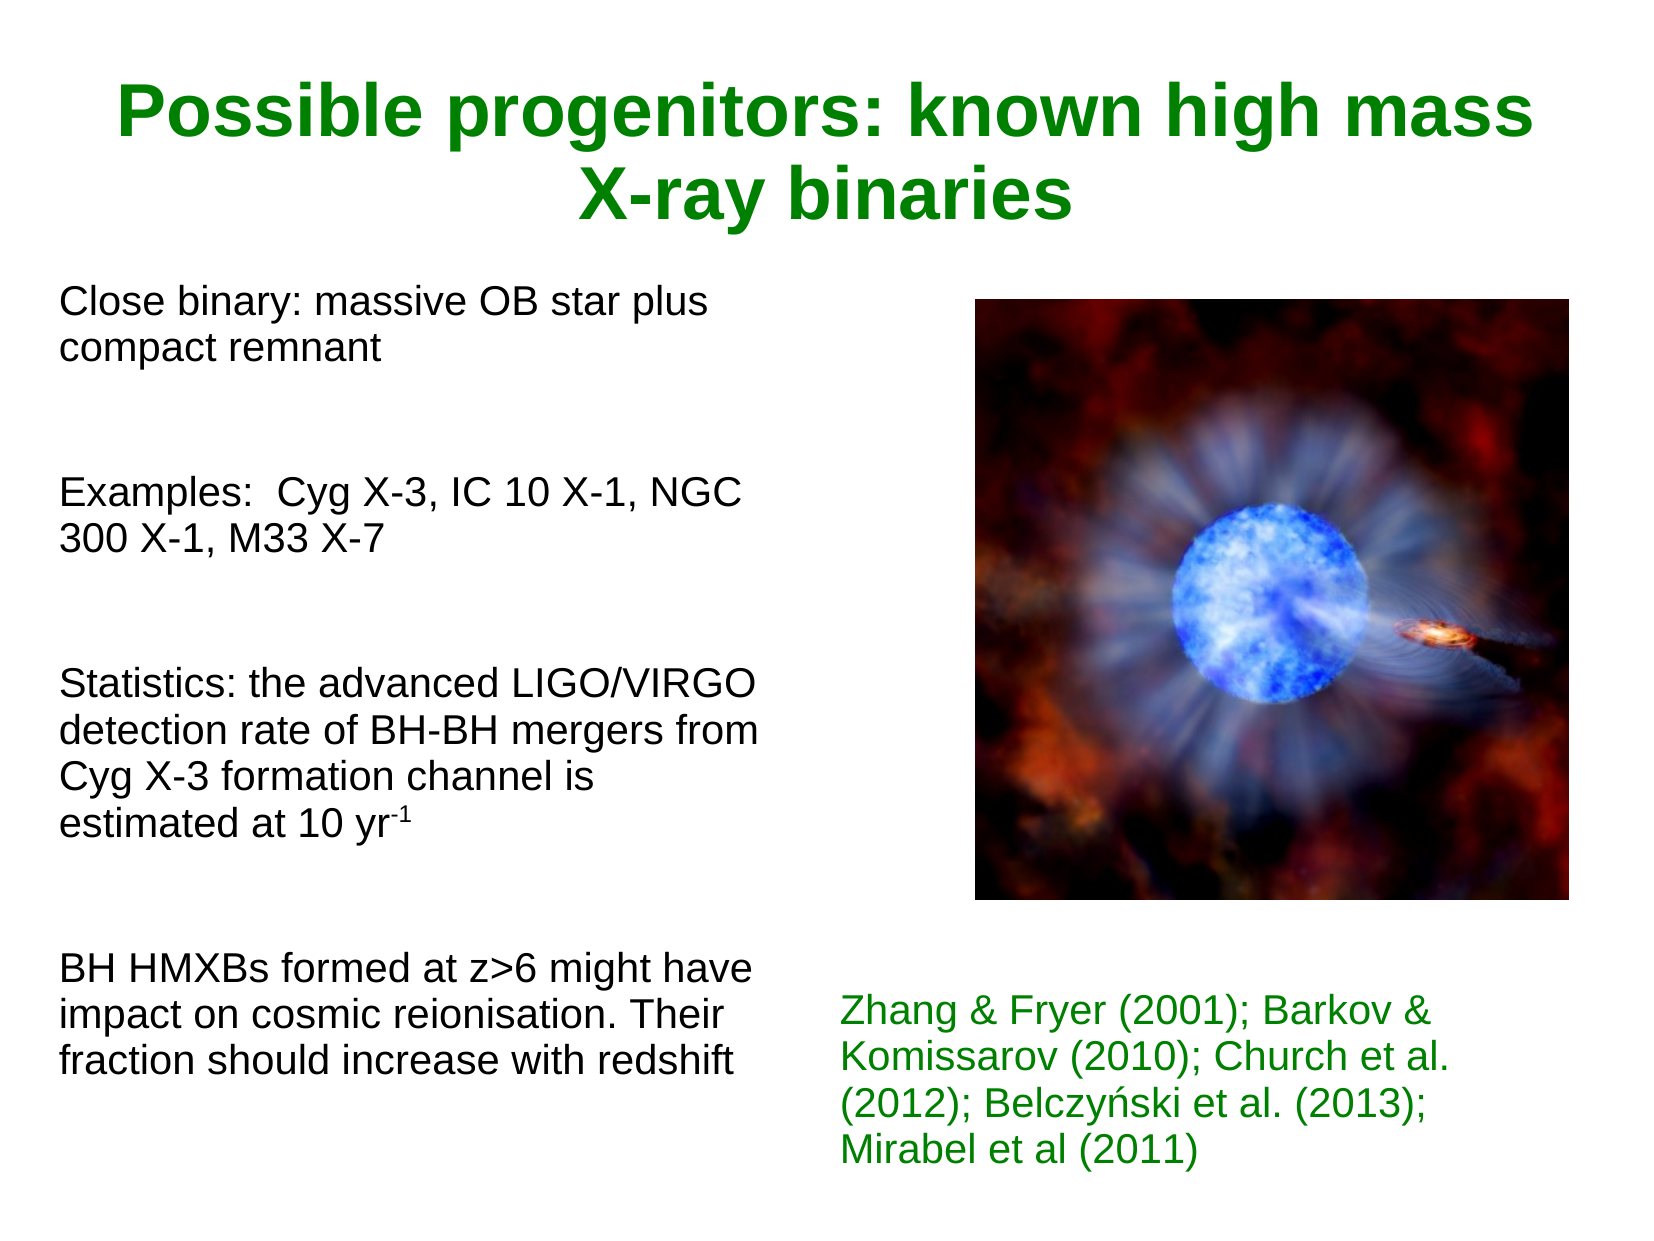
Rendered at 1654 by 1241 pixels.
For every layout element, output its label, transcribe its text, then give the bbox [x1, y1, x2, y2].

title Possible progenitors: known high mass X-ray binaries [82, 49, 1571, 257]
text_box Zhang & Fryer (2001); Barkov & Komissarov (2010); Church et al. (2012); Belczyński et al. (2013); Mirabel et al (2011) [825, 979, 1576, 1181]
picture [975, 299, 1569, 901]
text_box Close binary: massive OB star plus compact remnant Examples: Cyg X-3, IC 10 X-1, NGC 300 X-1, M33 X-7 Statistics: the advanced LIGO/VIRGO detection rate of BH-BH mergers from Cyg X-3 formation channel is estimated at 10 yr-1 BH HMXBs formed at z>6 might have impact on cosmic reionisation. Their fraction should increase with redshift [43, 270, 788, 1241]
